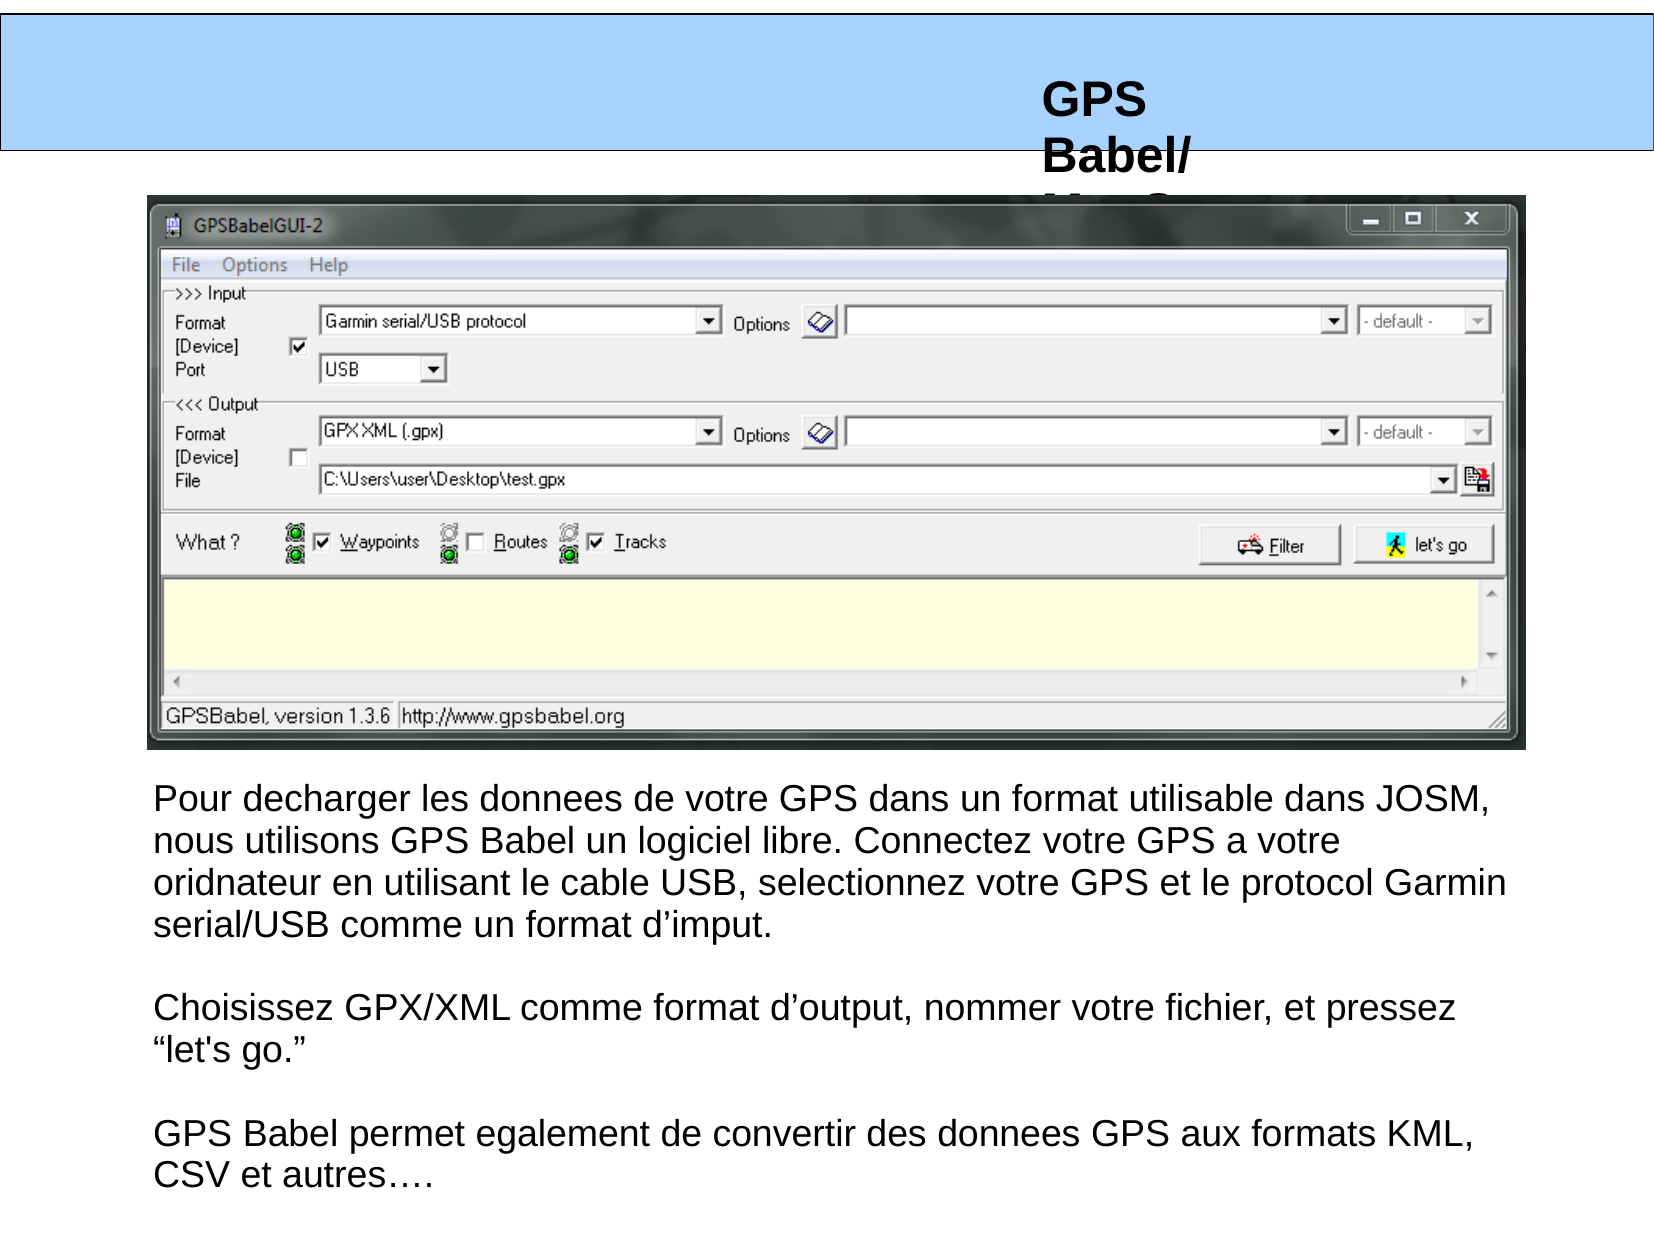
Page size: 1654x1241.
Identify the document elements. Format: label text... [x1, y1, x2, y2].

text_box GPS Babel/ MapSource [1026, 62, 1249, 121]
text_box Pour decharger les donnees de votre GPS dans un format utilisable dans JOSM, nous utilisons GPS Babel un logiciel libre. Connectez votre GPS a votre oridnateur en utilisant le cable USB, selectionnez votre GPS et le protocol Garmin serial/USB comme un format d’imput. Choisissez GPX/XML comme format d’output, nommer votre fichier, et pressez “let's go.” GPS Babel permet egalement de convertir des donnees GPS aux formats KML, CSV et autres…. [138, 768, 1526, 1126]
picture [147, 195, 1526, 751]
text_box [0, 14, 1654, 150]
text_box [1052, 143, 1066, 150]
